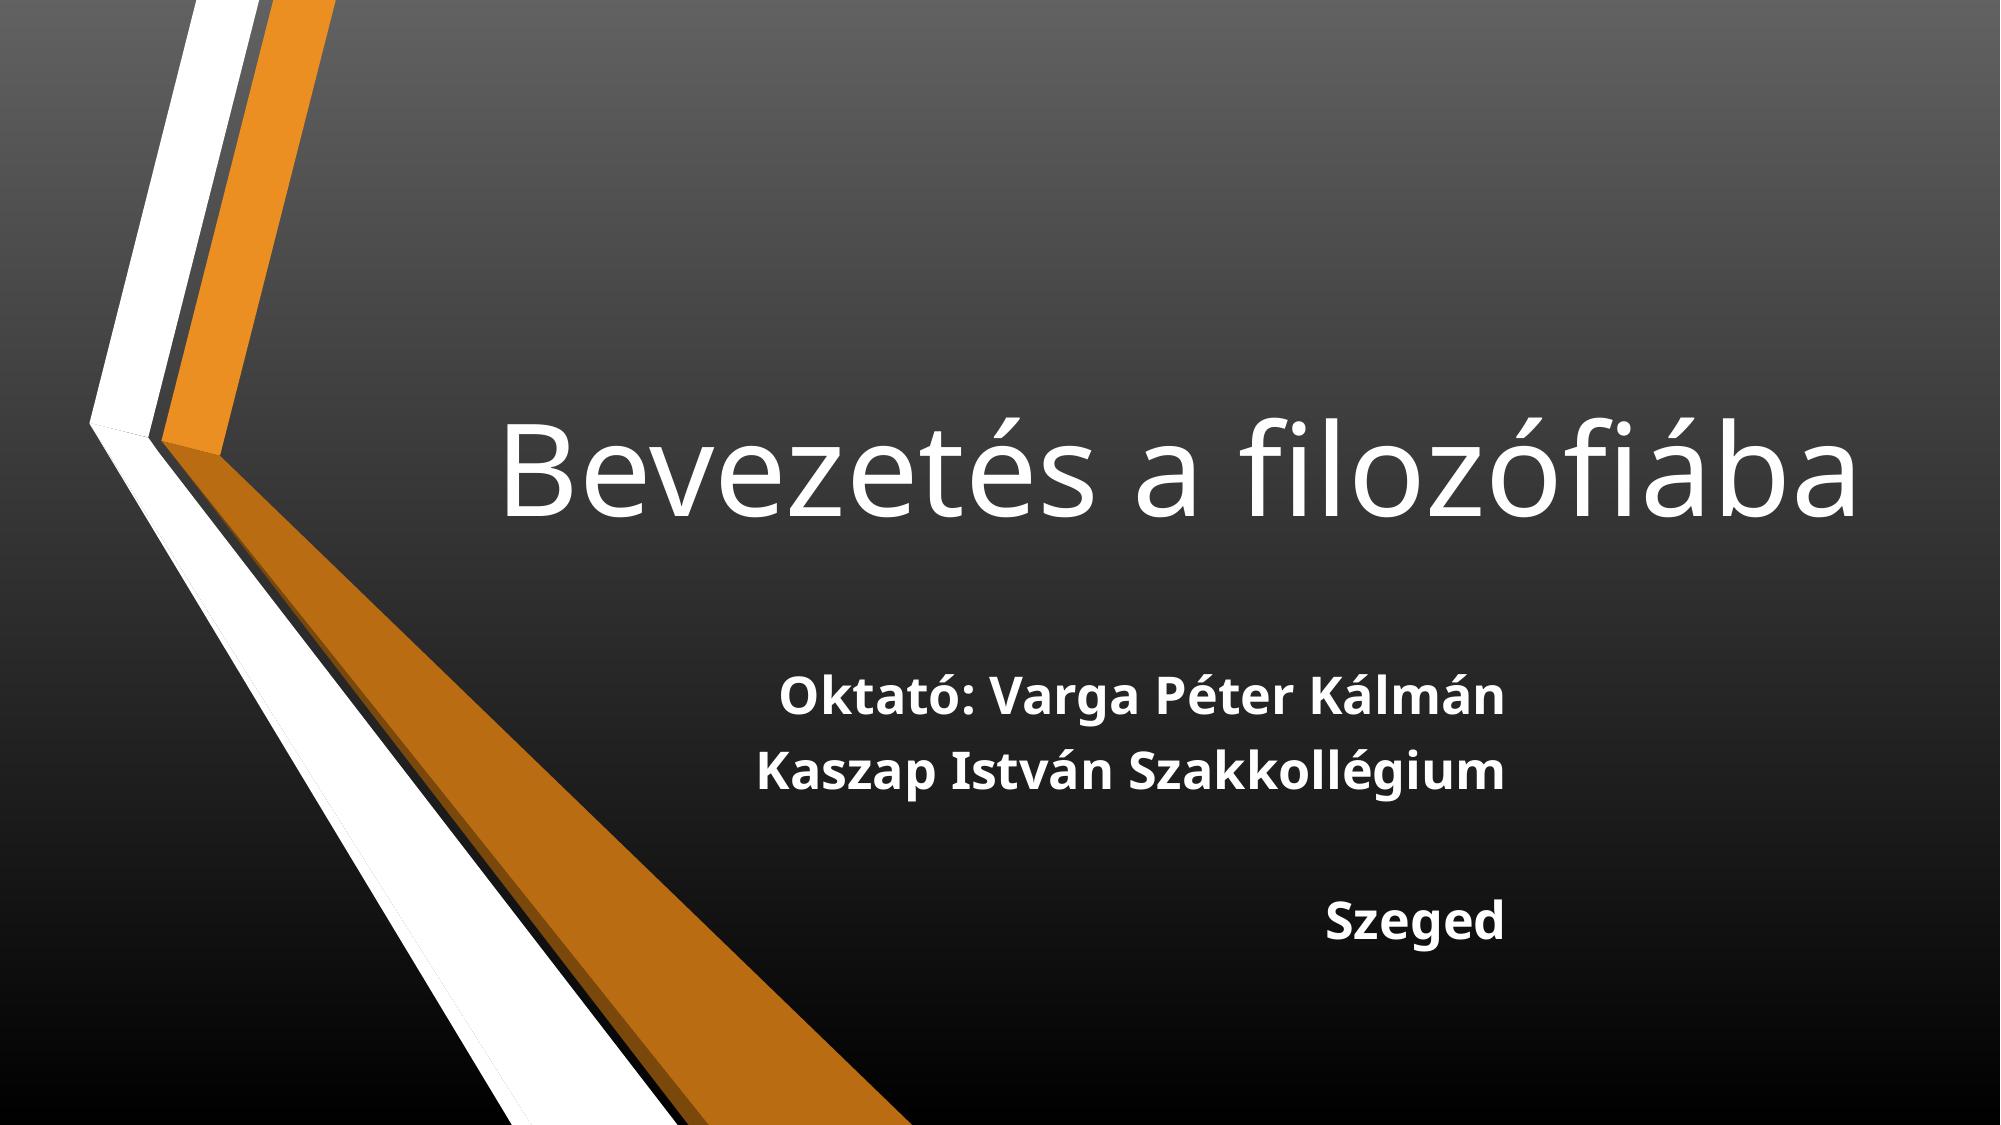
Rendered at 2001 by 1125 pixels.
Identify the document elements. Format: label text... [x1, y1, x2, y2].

title Bevezetés a filozófiába [480, 226, 1887, 551]
subtitle Oktató: Varga Péter Kálmán Kaszap István Szakkollégium Szeged [740, 655, 1887, 1019]
